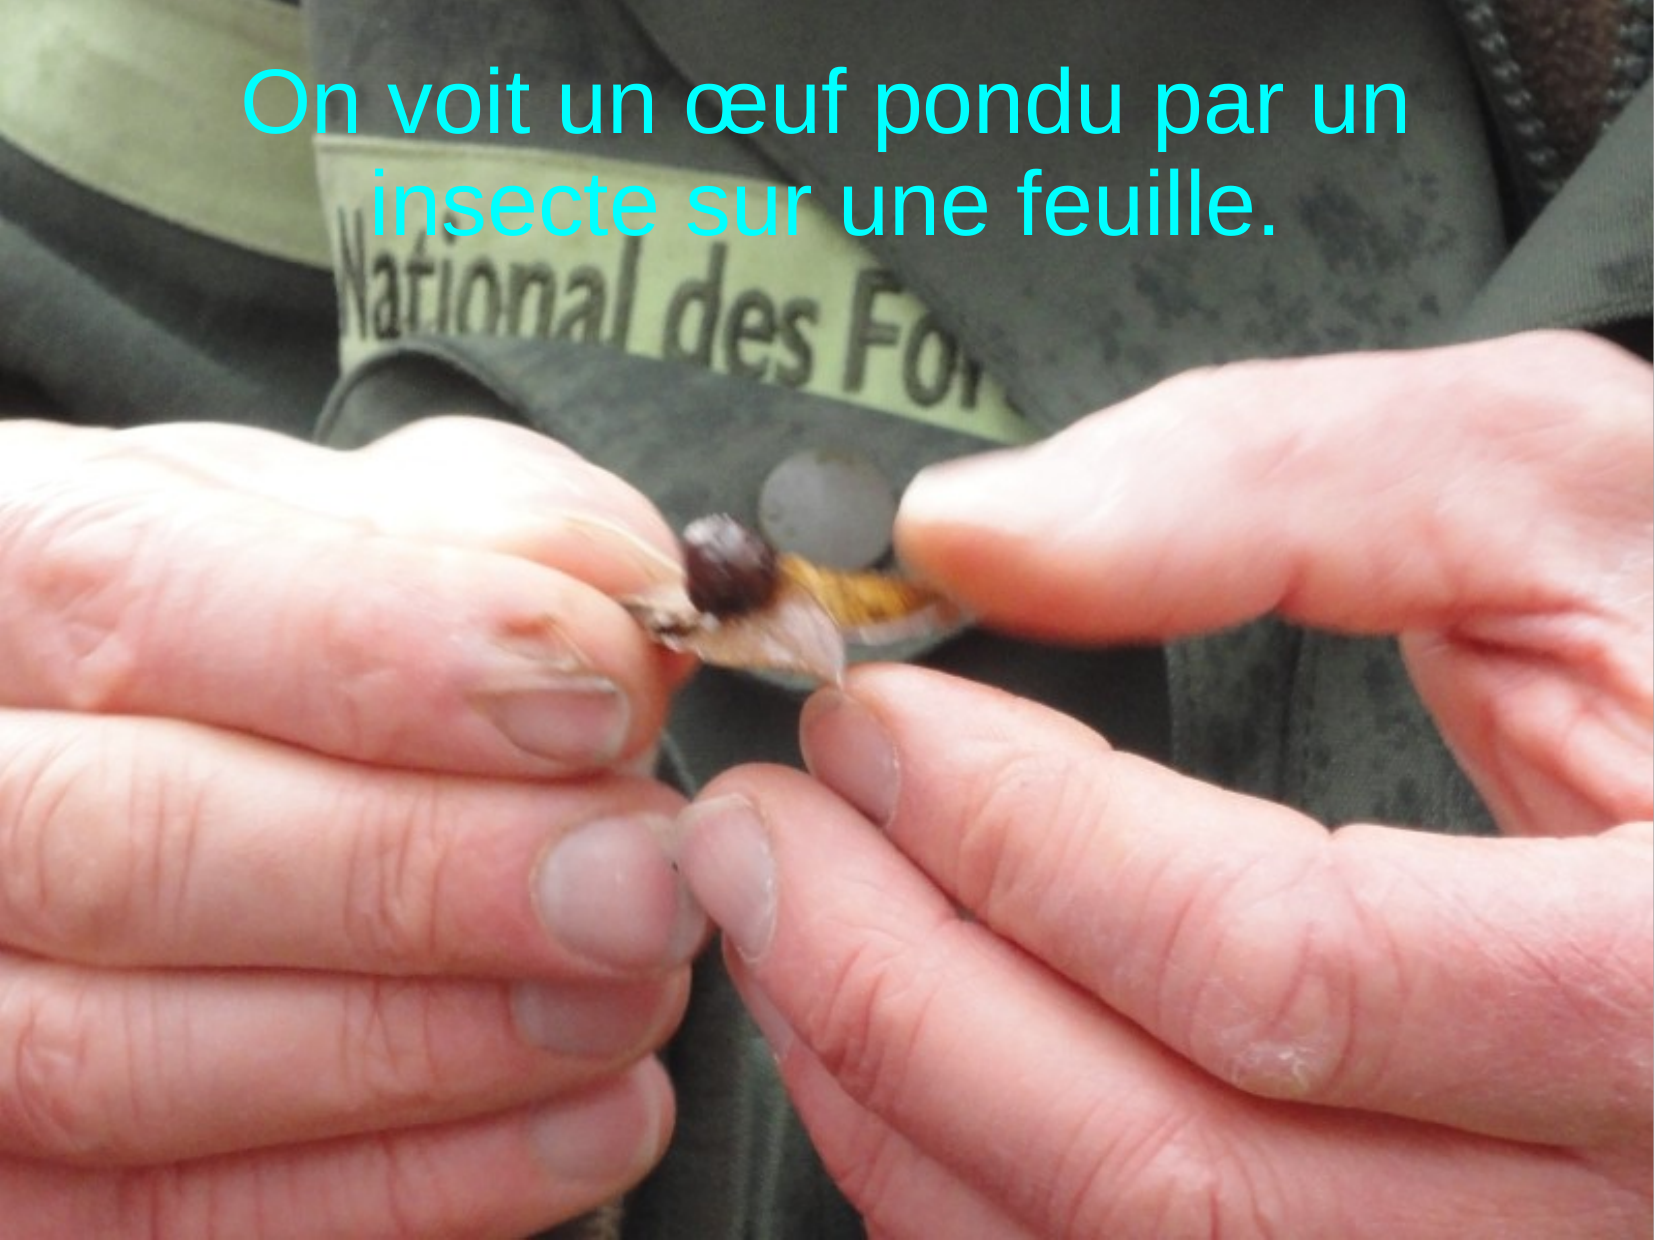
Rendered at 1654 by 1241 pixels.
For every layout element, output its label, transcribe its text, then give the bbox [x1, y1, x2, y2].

title On voit un œuf pondu par un insecte sur une feuille. [82, 49, 1571, 257]
picture [0, 0, 1654, 1240]
